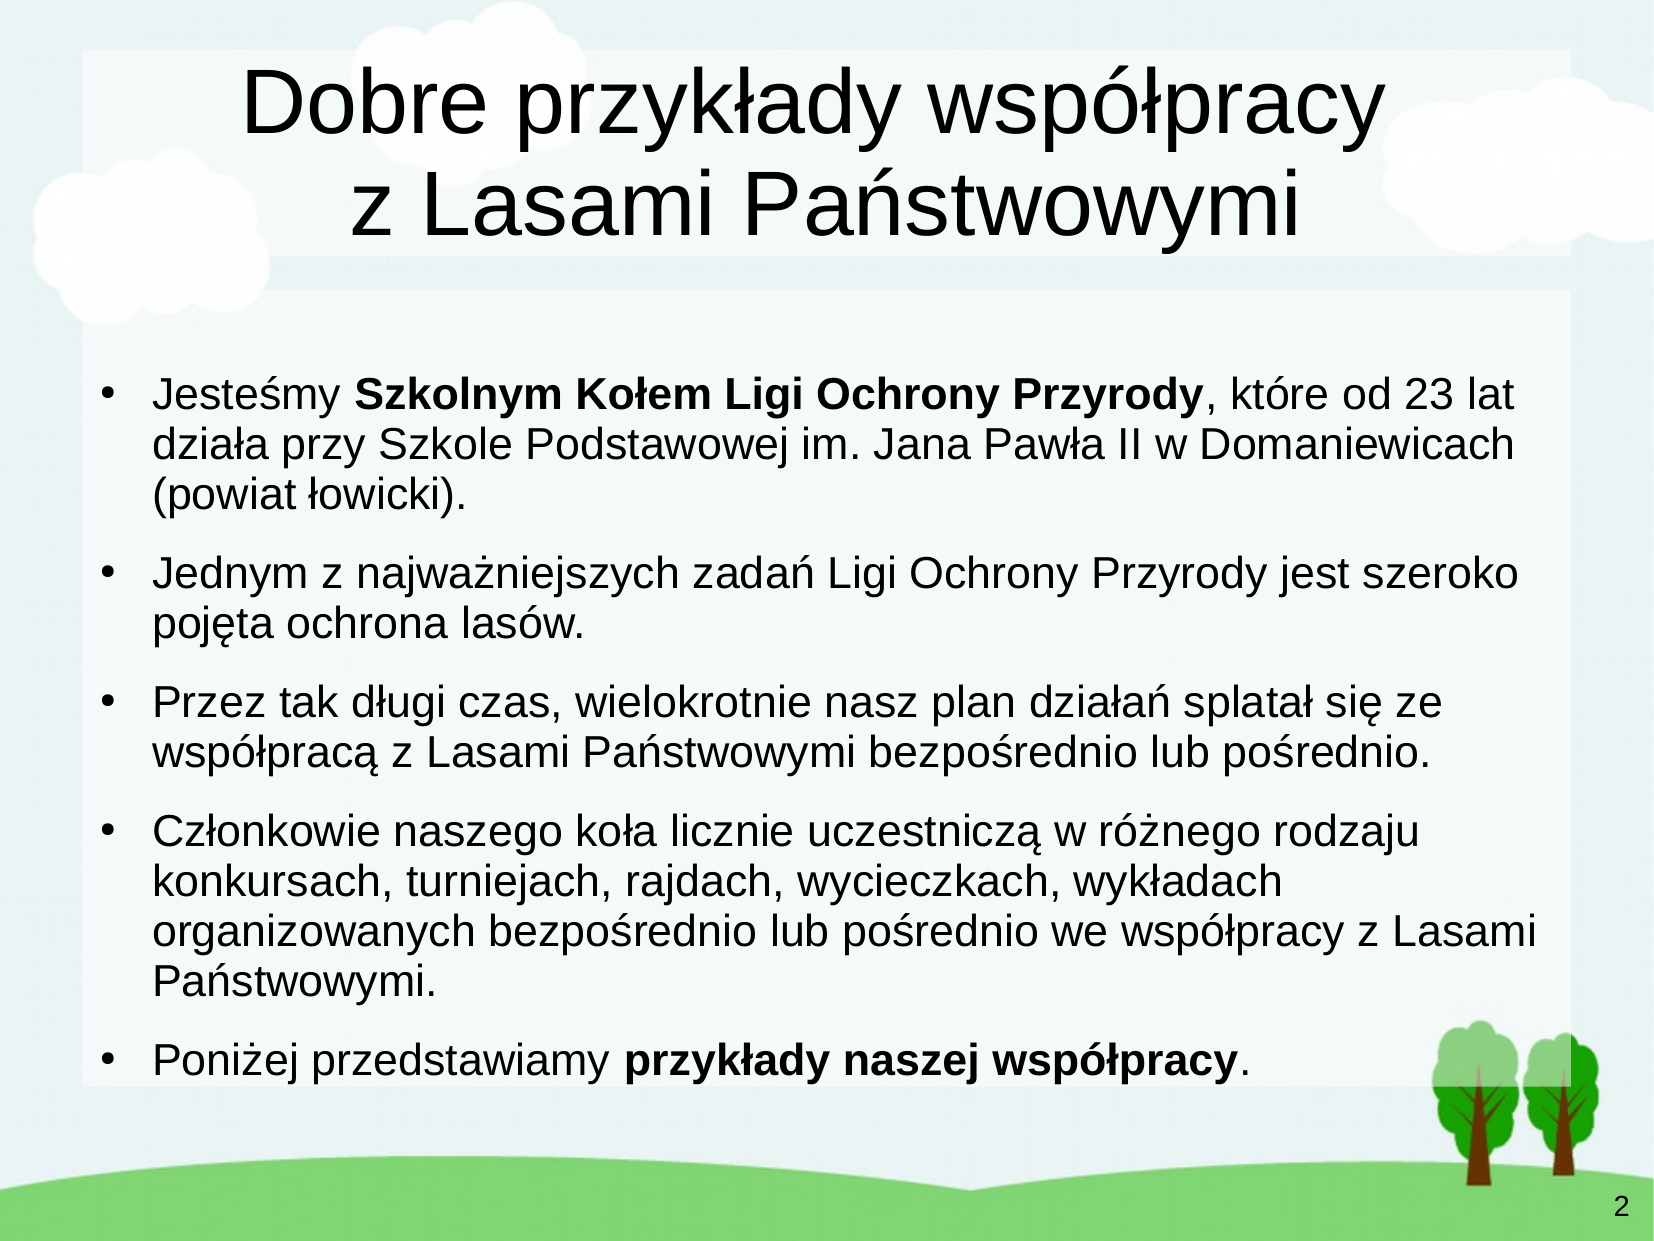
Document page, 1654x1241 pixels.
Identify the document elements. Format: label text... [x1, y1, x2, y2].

title Dobre przykłady współpracy z Lasami Państwowymi [82, 49, 1571, 257]
picture [0, 0, 1654, 1241]
list Jesteśmy Szkolnym Kołem Ligi Ochrony Przyrody, które od 23 lat działa przy Szkole Podstawowej im. Jana Pawła II w Domaniewicach (powiat łowicki). Jednym z najważniejszych zadań Ligi Ochrony Przyrody jest szeroko pojęta ochrona lasów. Przez tak długi czas, wielokrotnie nasz plan działań splatał się ze współpracą z Lasami Państwowymi bezpośrednio lub pośrednio. Członkowie naszego koła licznie uczestniczą w różnego rodzaju konkursach, turniejach, rajdach, wycieczkach, wykładach organizowanych bezpośrednio lub pośrednio we współpracy z Lasami Państwowymi. Poniżej przedstawiamy przykłady naszej współpracy. [82, 290, 1571, 1087]
